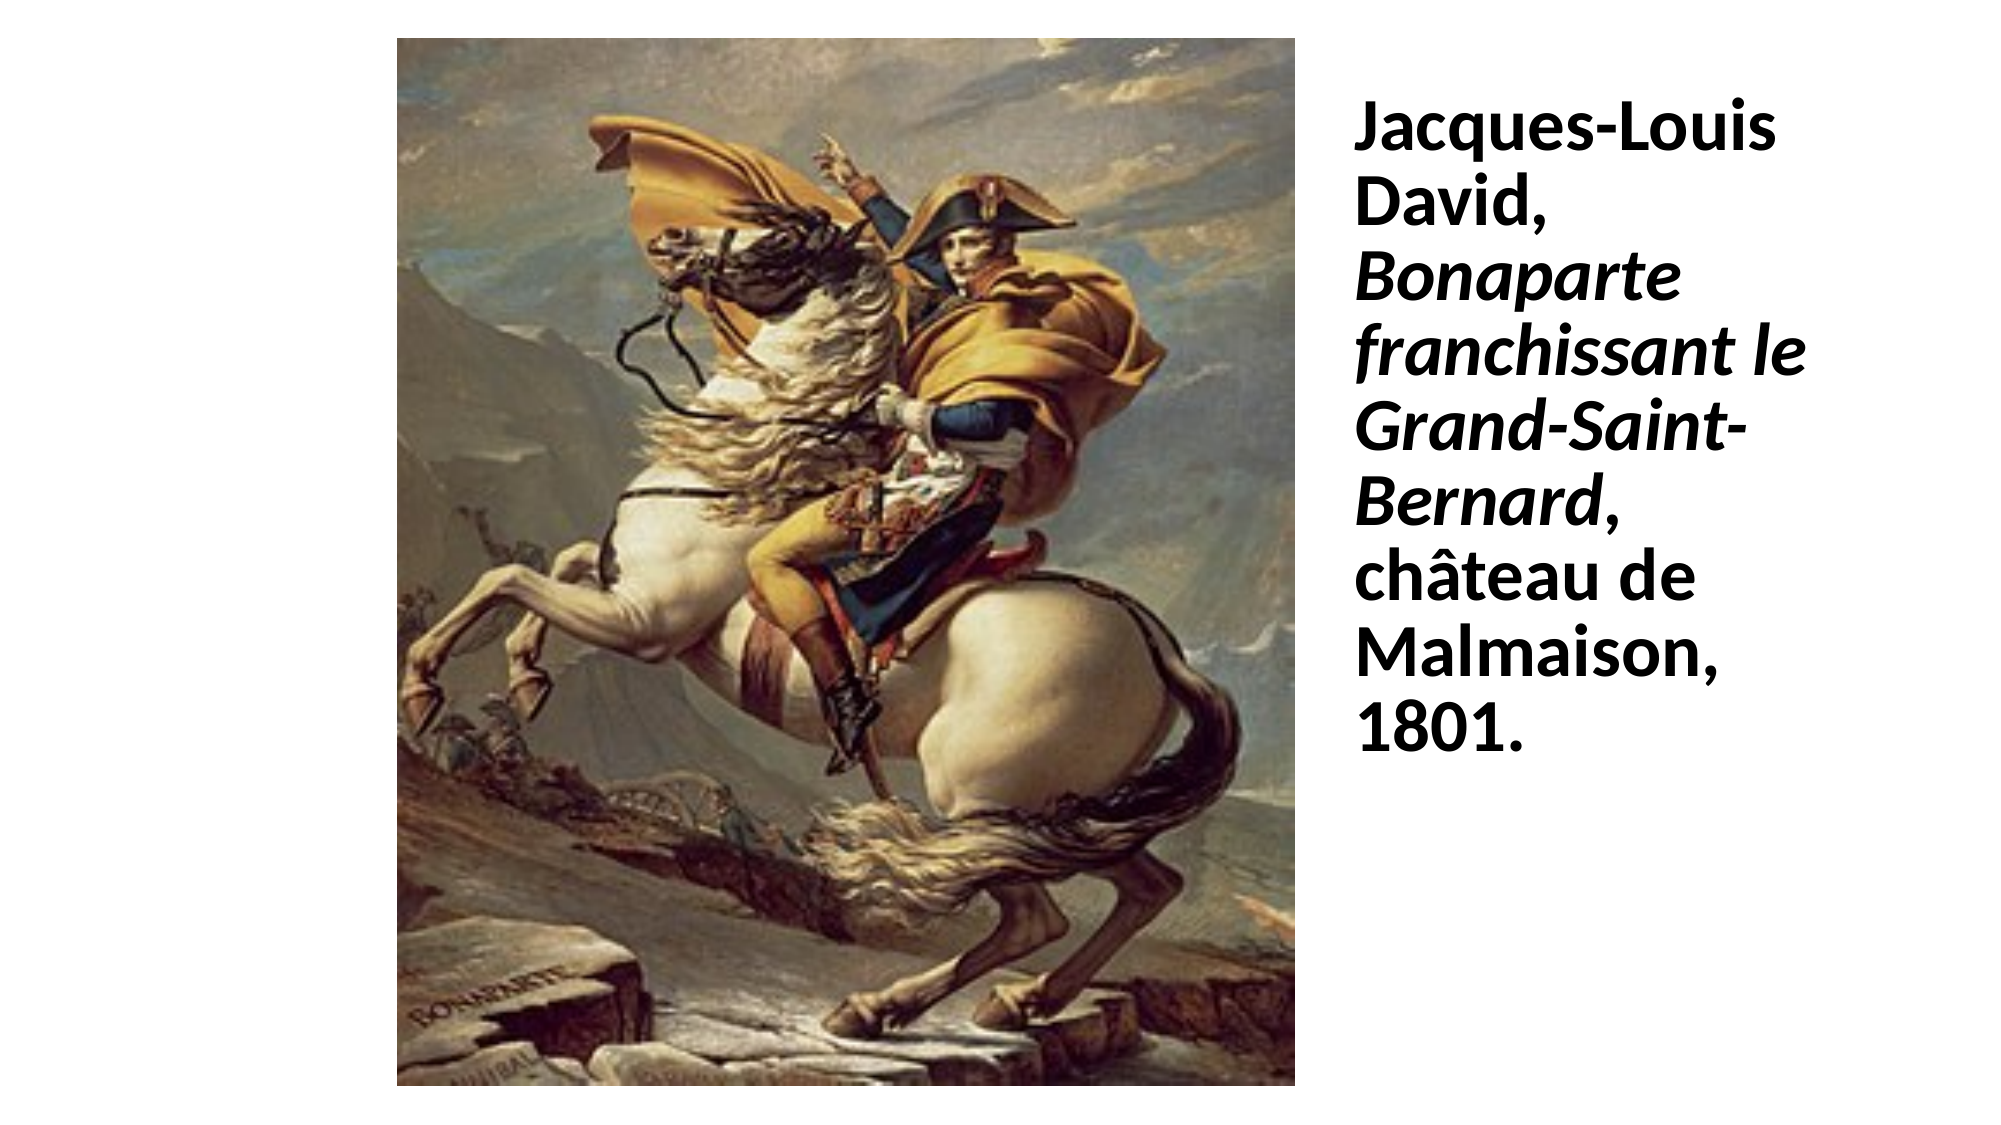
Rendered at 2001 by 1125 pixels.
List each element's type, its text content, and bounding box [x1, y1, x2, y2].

picture [397, 38, 1295, 1087]
text_box Jacques-Louis David, Bonaparte franchissant le Grand-Saint-Bernard, château de Malmaison, 1801. [1339, 86, 1861, 912]
